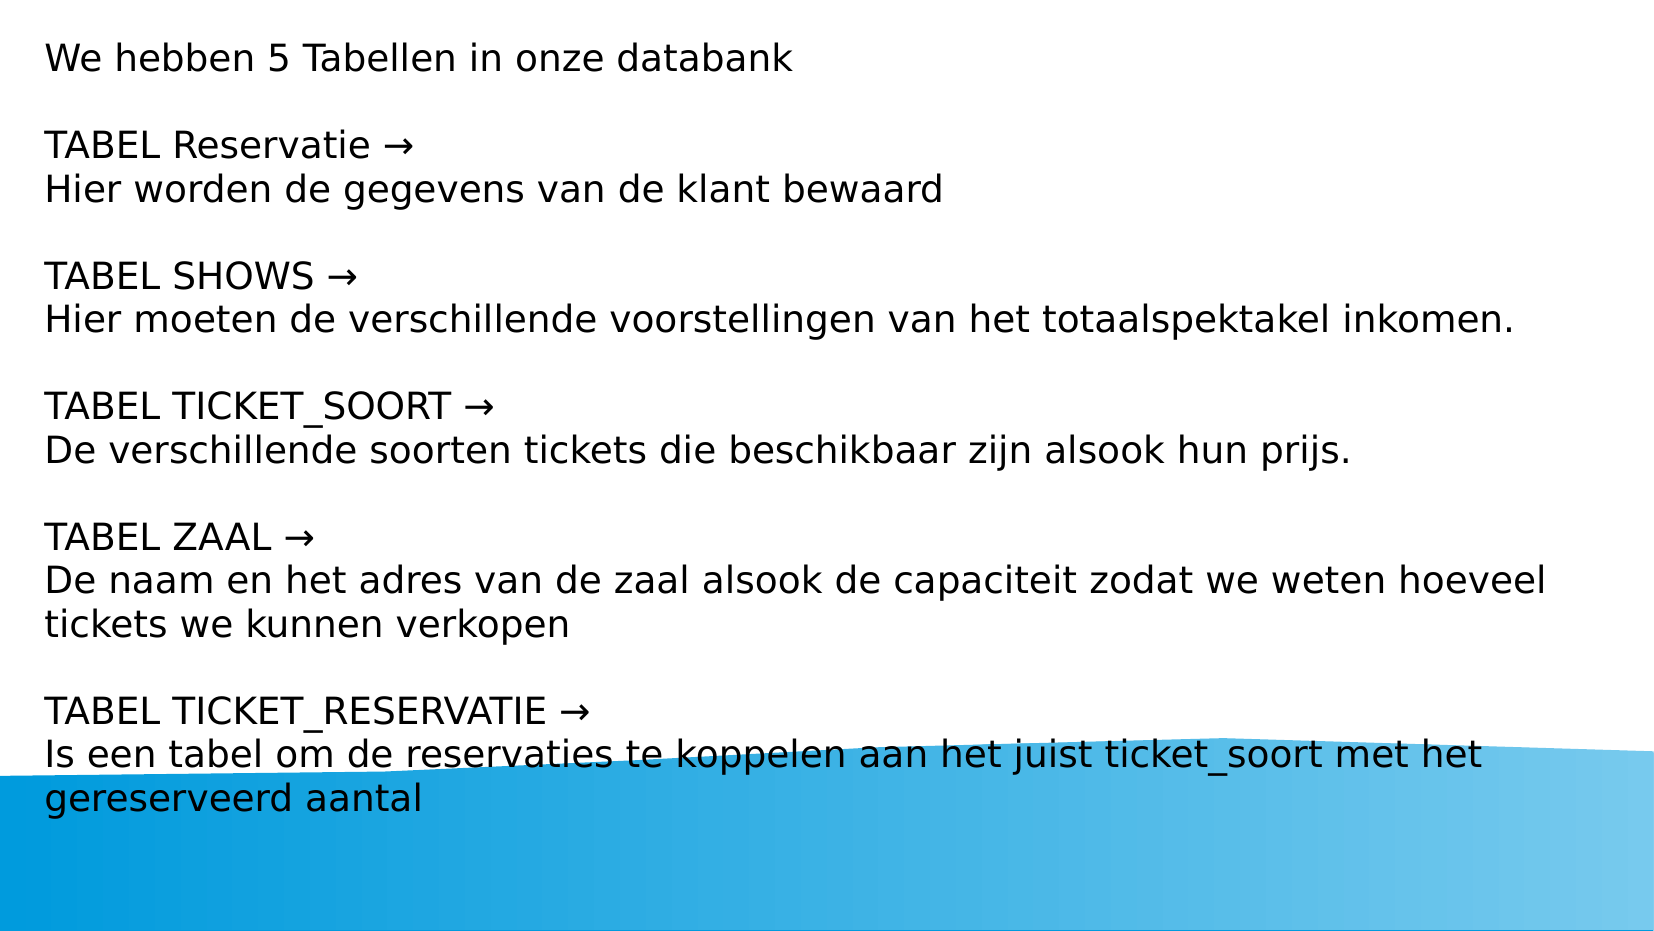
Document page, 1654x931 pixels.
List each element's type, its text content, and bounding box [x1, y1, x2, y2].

text_box We hebben 5 Tabellen in onze databank TABEL Reservatie → Hier worden de gegevens van de klant bewaard TABEL SHOWS → Hier moeten de verschillende voorstellingen van het totaalspektakel inkomen. TABEL TICKET_SOORT → De verschillende soorten tickets die beschikbaar zijn alsook hun prijs. TABEL ZAAL → De naam en het adres van de zaal alsook de capaciteit zodat we weten hoeveel tickets we kunnen verkopen TABEL TICKET_RESERVATIE → Is een tabel om de reservaties te koppelen aan het juist ticket_soort met het gereserveerd aantal [29, 29, 1595, 931]
